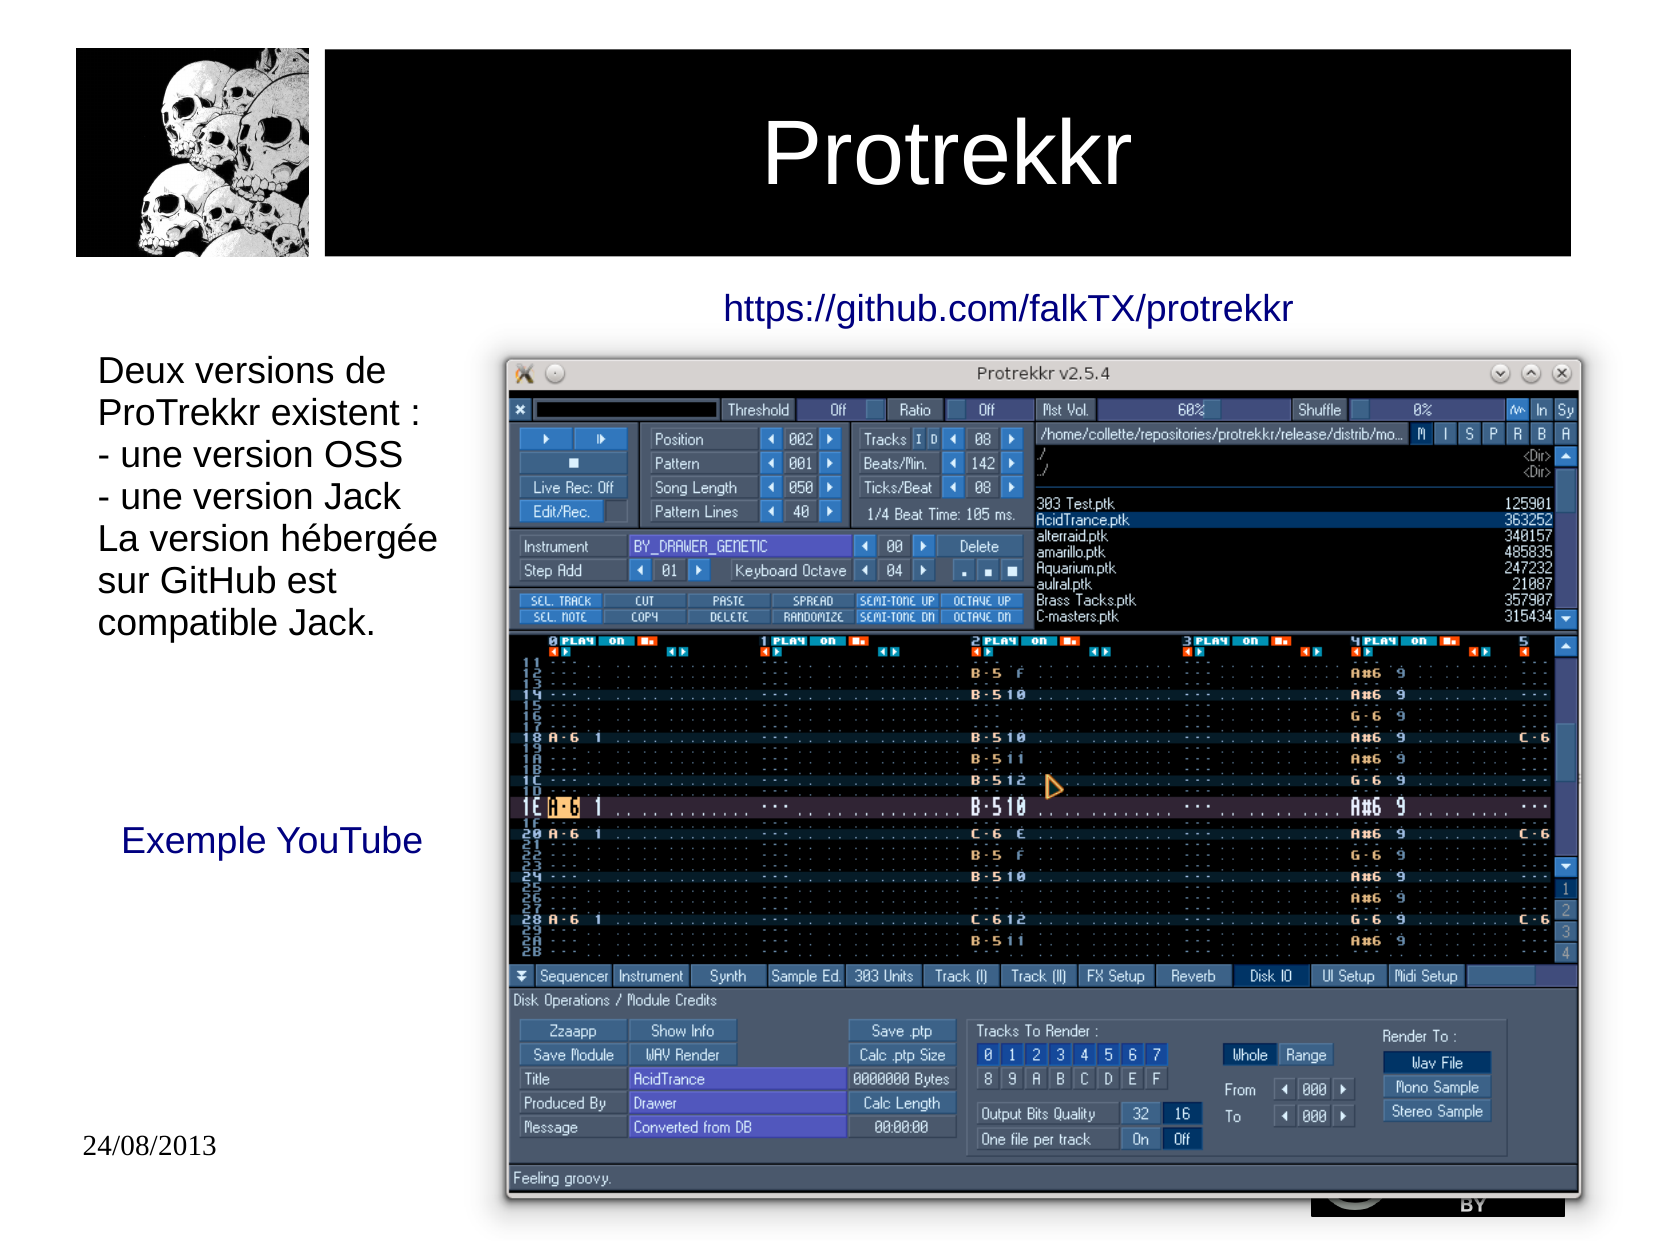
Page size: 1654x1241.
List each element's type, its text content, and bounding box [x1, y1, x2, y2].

text_box Exemple YouTube [106, 812, 454, 869]
text_box https://github.com/falkTX/protrekkr [708, 279, 1312, 337]
title Protrekkr [324, 49, 1571, 257]
text_box Deux versions de ProTrekkr existent : - une version OSS - une version Jack La version hébergée sur GitHub est compatible Jack. [82, 342, 497, 652]
picture [76, 48, 309, 257]
picture [453, 306, 1635, 1241]
